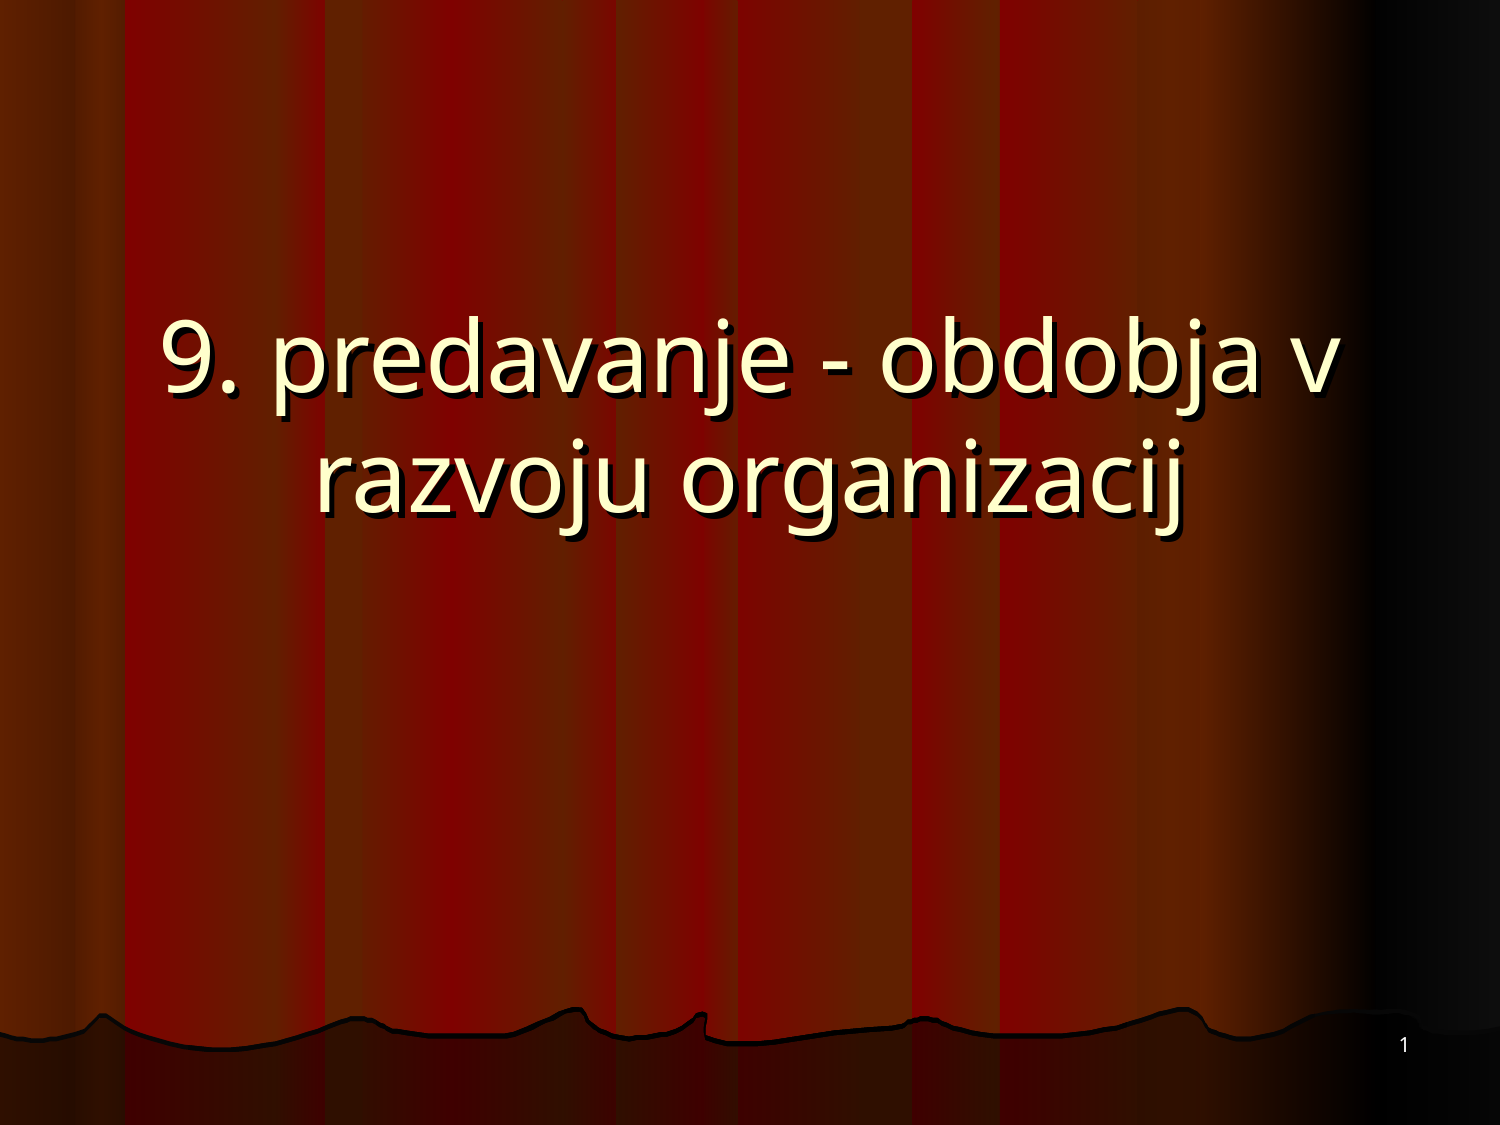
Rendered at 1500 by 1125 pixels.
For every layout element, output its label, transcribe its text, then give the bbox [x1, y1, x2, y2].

title 9. predavanje - obdobja v razvoju organizacij [112, 262, 1388, 563]
